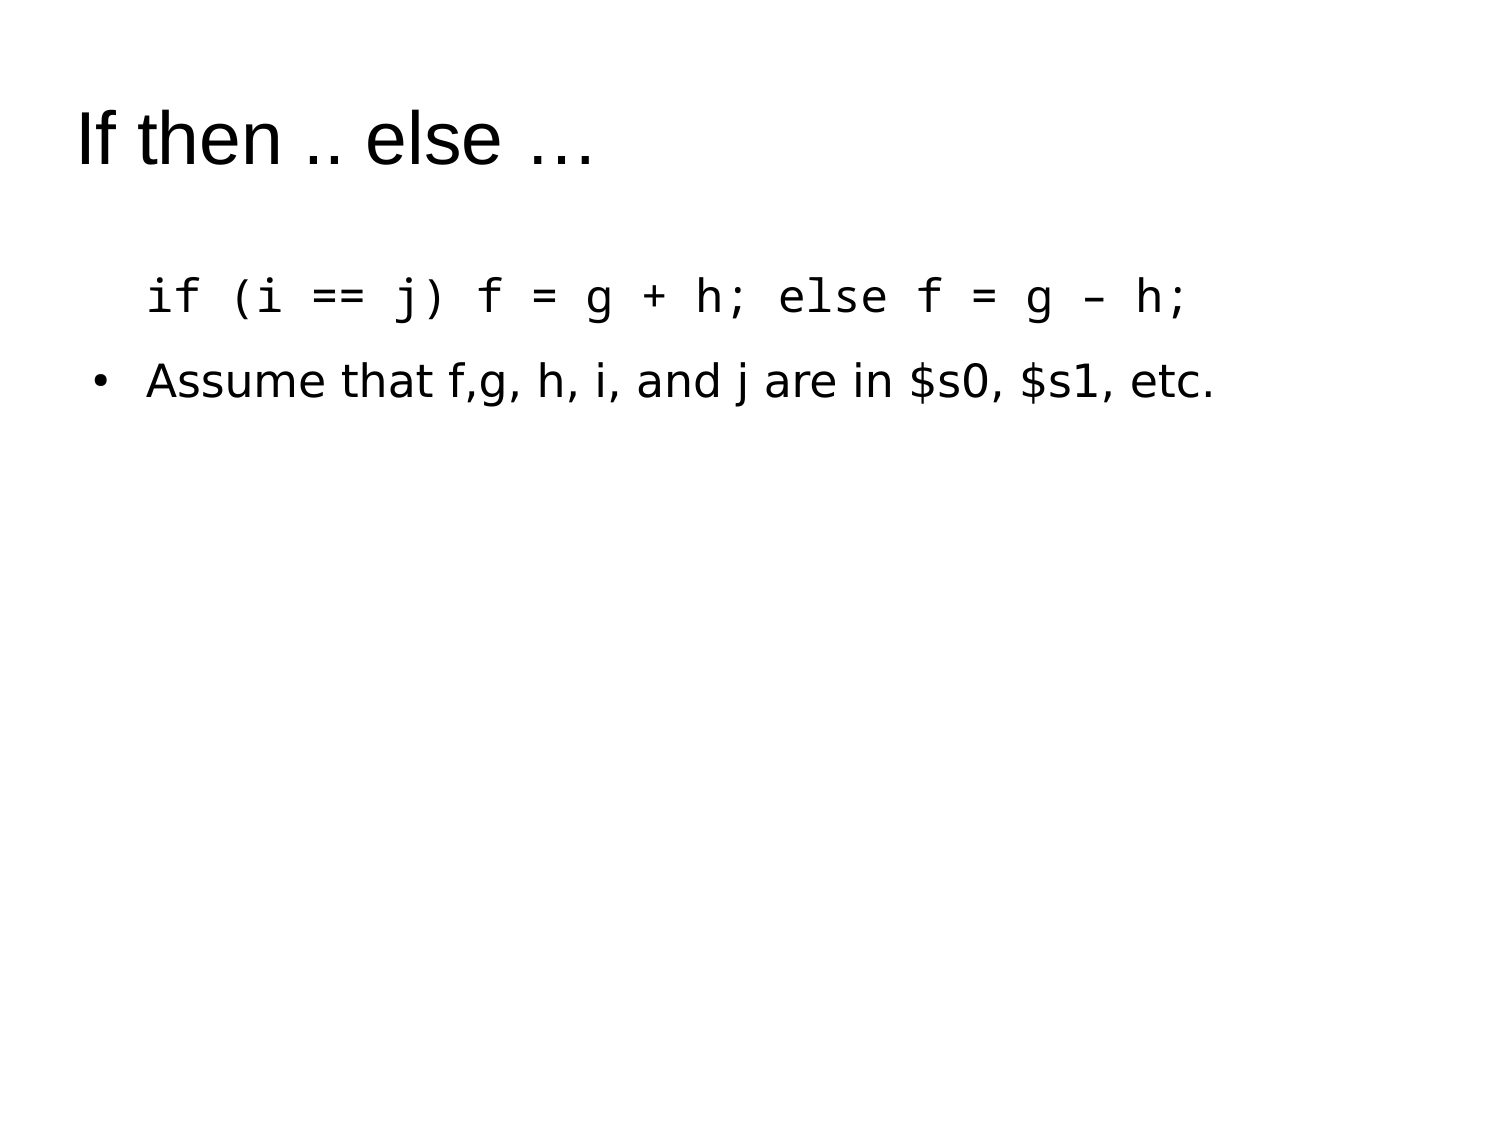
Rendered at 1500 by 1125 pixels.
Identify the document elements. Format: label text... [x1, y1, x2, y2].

list if (i == j) f = g + h; else f = g – h; Assume that f,g, h, i, and j are in $s0, $s1, etc. [75, 263, 1425, 916]
title If then .. else … [75, 44, 1425, 233]
